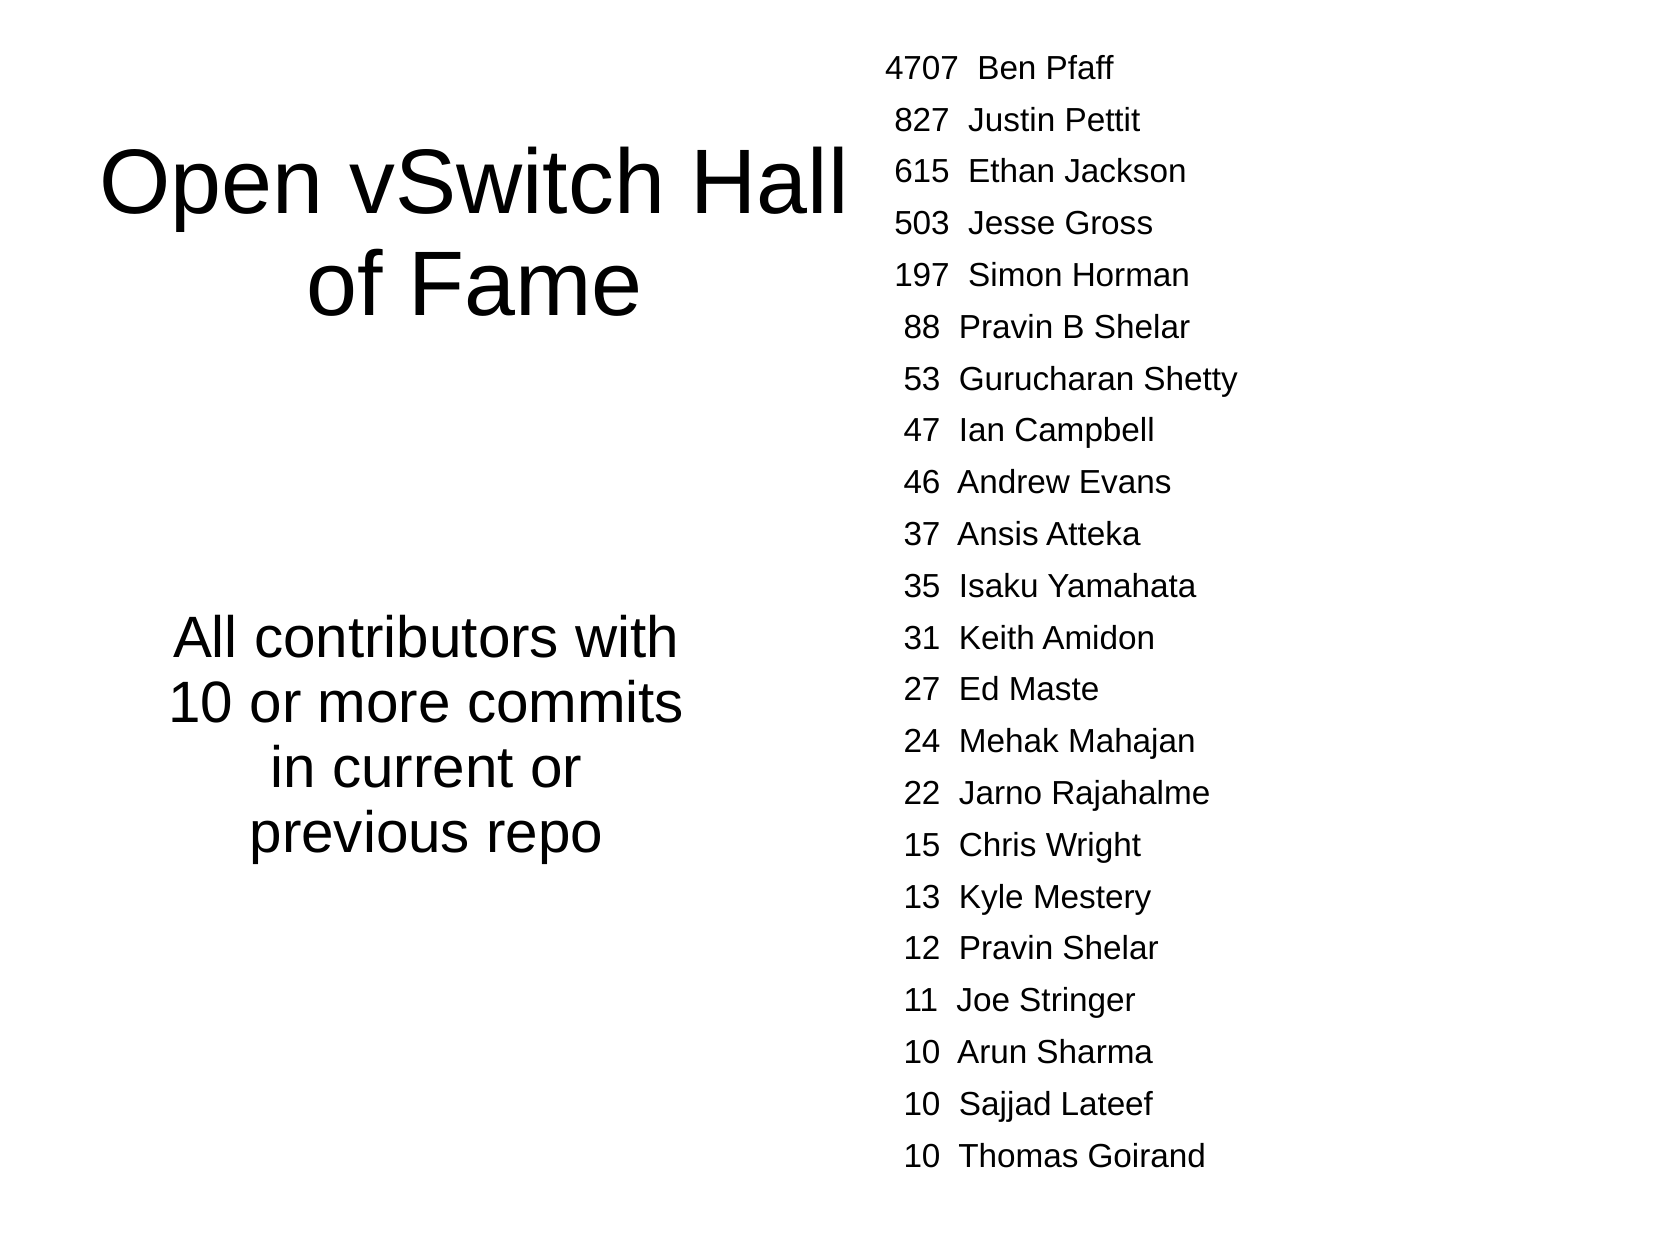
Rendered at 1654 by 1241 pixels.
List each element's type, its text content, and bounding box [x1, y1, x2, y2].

title Open vSwitch Hall of Fame [82, 49, 866, 416]
text_box All contributors with 10 or more commits in current or previous repo [141, 597, 712, 873]
list 4707 Ben Pfaff 827 Justin Pettit 615 Ethan Jackson 503 Jesse Gross 197 Simon Horman 88 Pravin B Shelar 53 Gurucharan Shetty 47 Ian Campbell 46 Andrew Evans 37 Ansis Atteka 35 Isaku Yamahata 31 Keith Amidon 27 Ed Maste 24 Mehak Mahajan 22 Jarno Rajahalme 15 Chris Wright 13 Kyle Mestery 12 Pravin Shelar 11 Joe Stringer 10 Arun Sharma 10 Sajjad Lateef 10 Thomas Goirand [866, 49, 1600, 1182]
